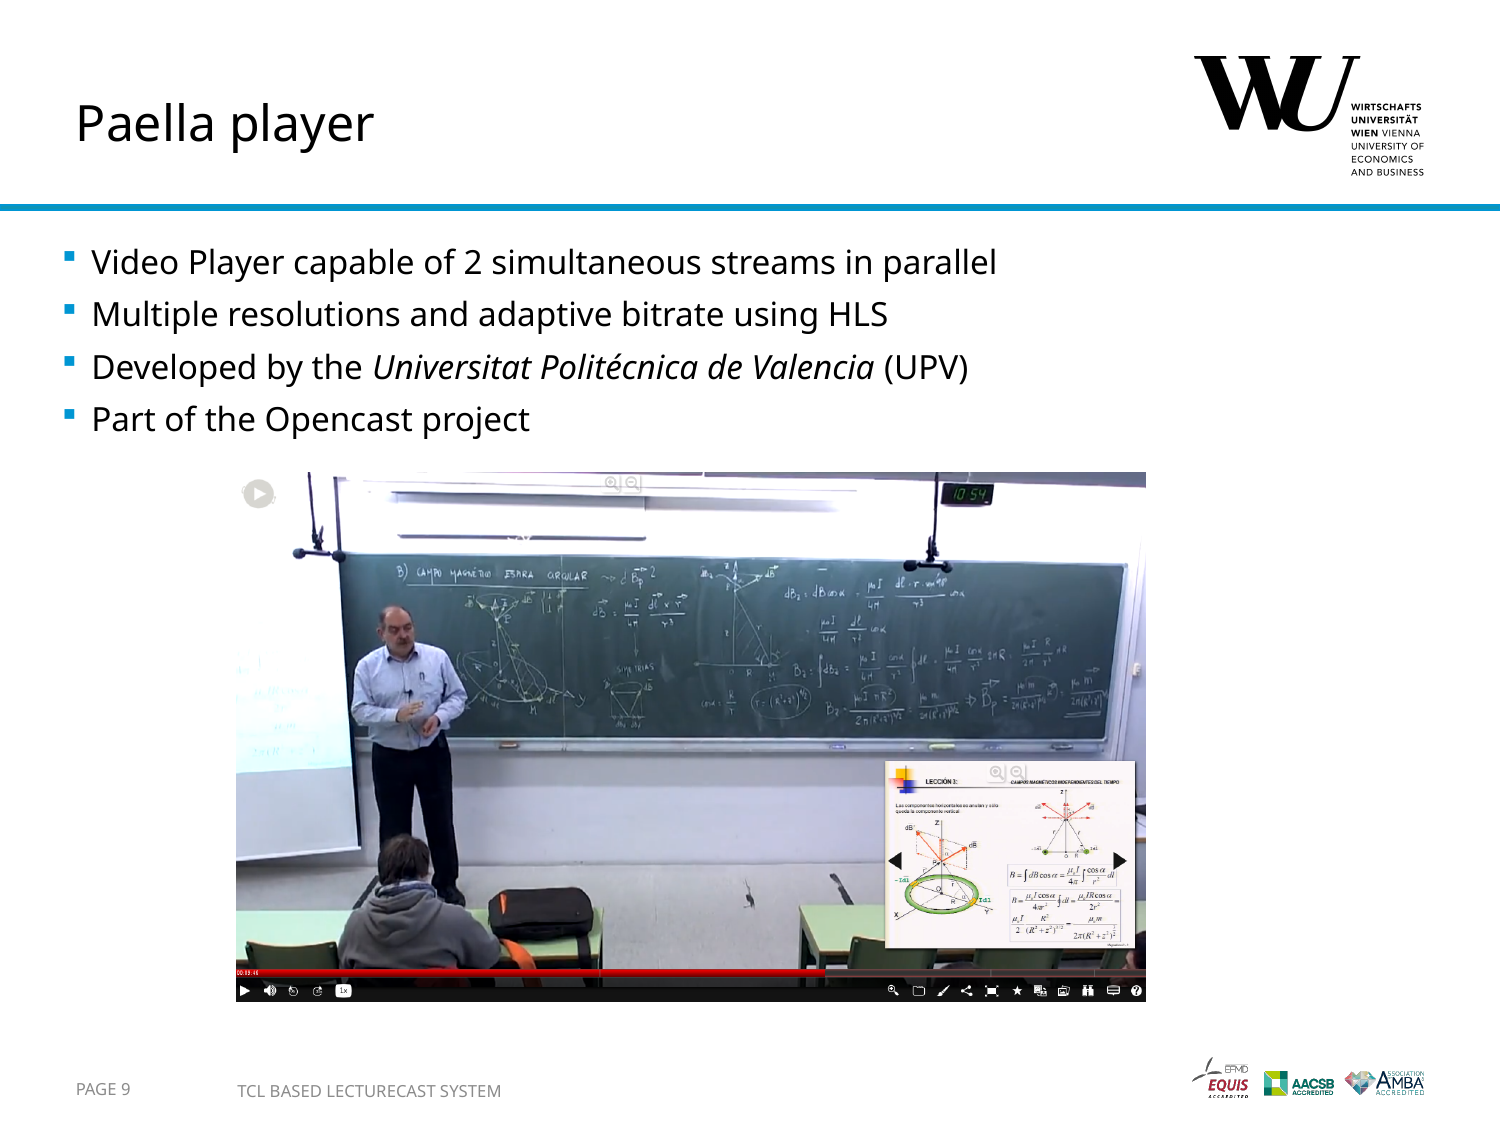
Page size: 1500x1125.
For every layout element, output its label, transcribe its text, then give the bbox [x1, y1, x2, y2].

slide_number Page <número> [75, 1065, 223, 1117]
picture [1194, 56, 1424, 178]
picture [236, 472, 1146, 1002]
footer Tcl based lecturecast system [223, 1065, 750, 1117]
list Video Player capable of 2 simultaneous streams in parallel Multiple resolutions and adaptive bitrate using HLS Developed by the Universitat Politécnica de Valencia (UPV) Part of the Opencast project [61, 233, 1335, 993]
title Paella player [75, 36, 1134, 206]
picture [1192, 1057, 1424, 1098]
